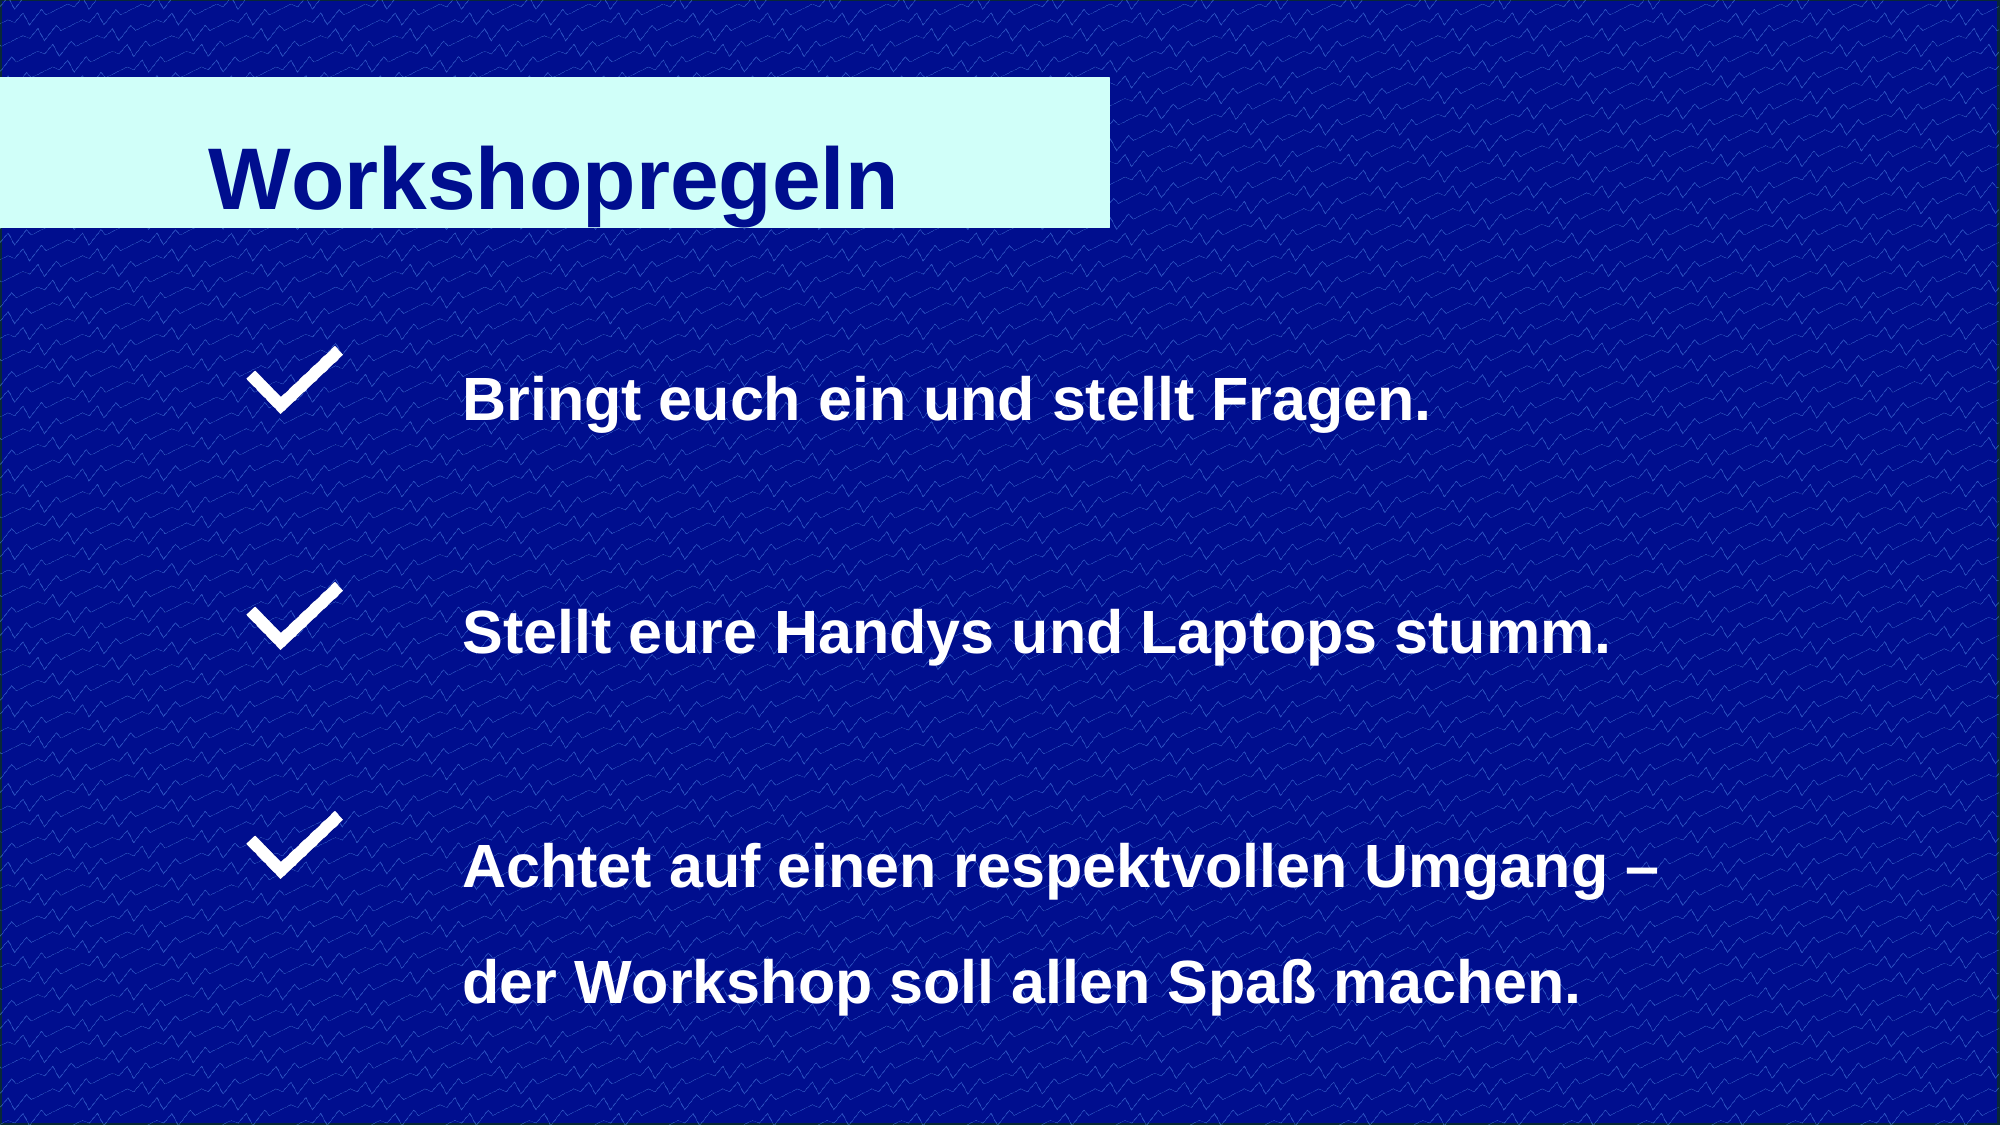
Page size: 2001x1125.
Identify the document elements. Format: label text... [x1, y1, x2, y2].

picture [244, 565, 345, 666]
text_box Workshopregeln [0, 78, 1110, 228]
text_box 4 [1708, 1052, 1943, 1093]
picture [244, 329, 344, 430]
text_box [0, 0, 2000, 1125]
picture [244, 794, 345, 895]
text_box Bringt euch ein und stellt Fragen. Stellt eure Handys und Laptops stumm. Achtet auf einen respektvollen Umgang – der Workshop soll allen Spaß machen. [344, 316, 1958, 1053]
